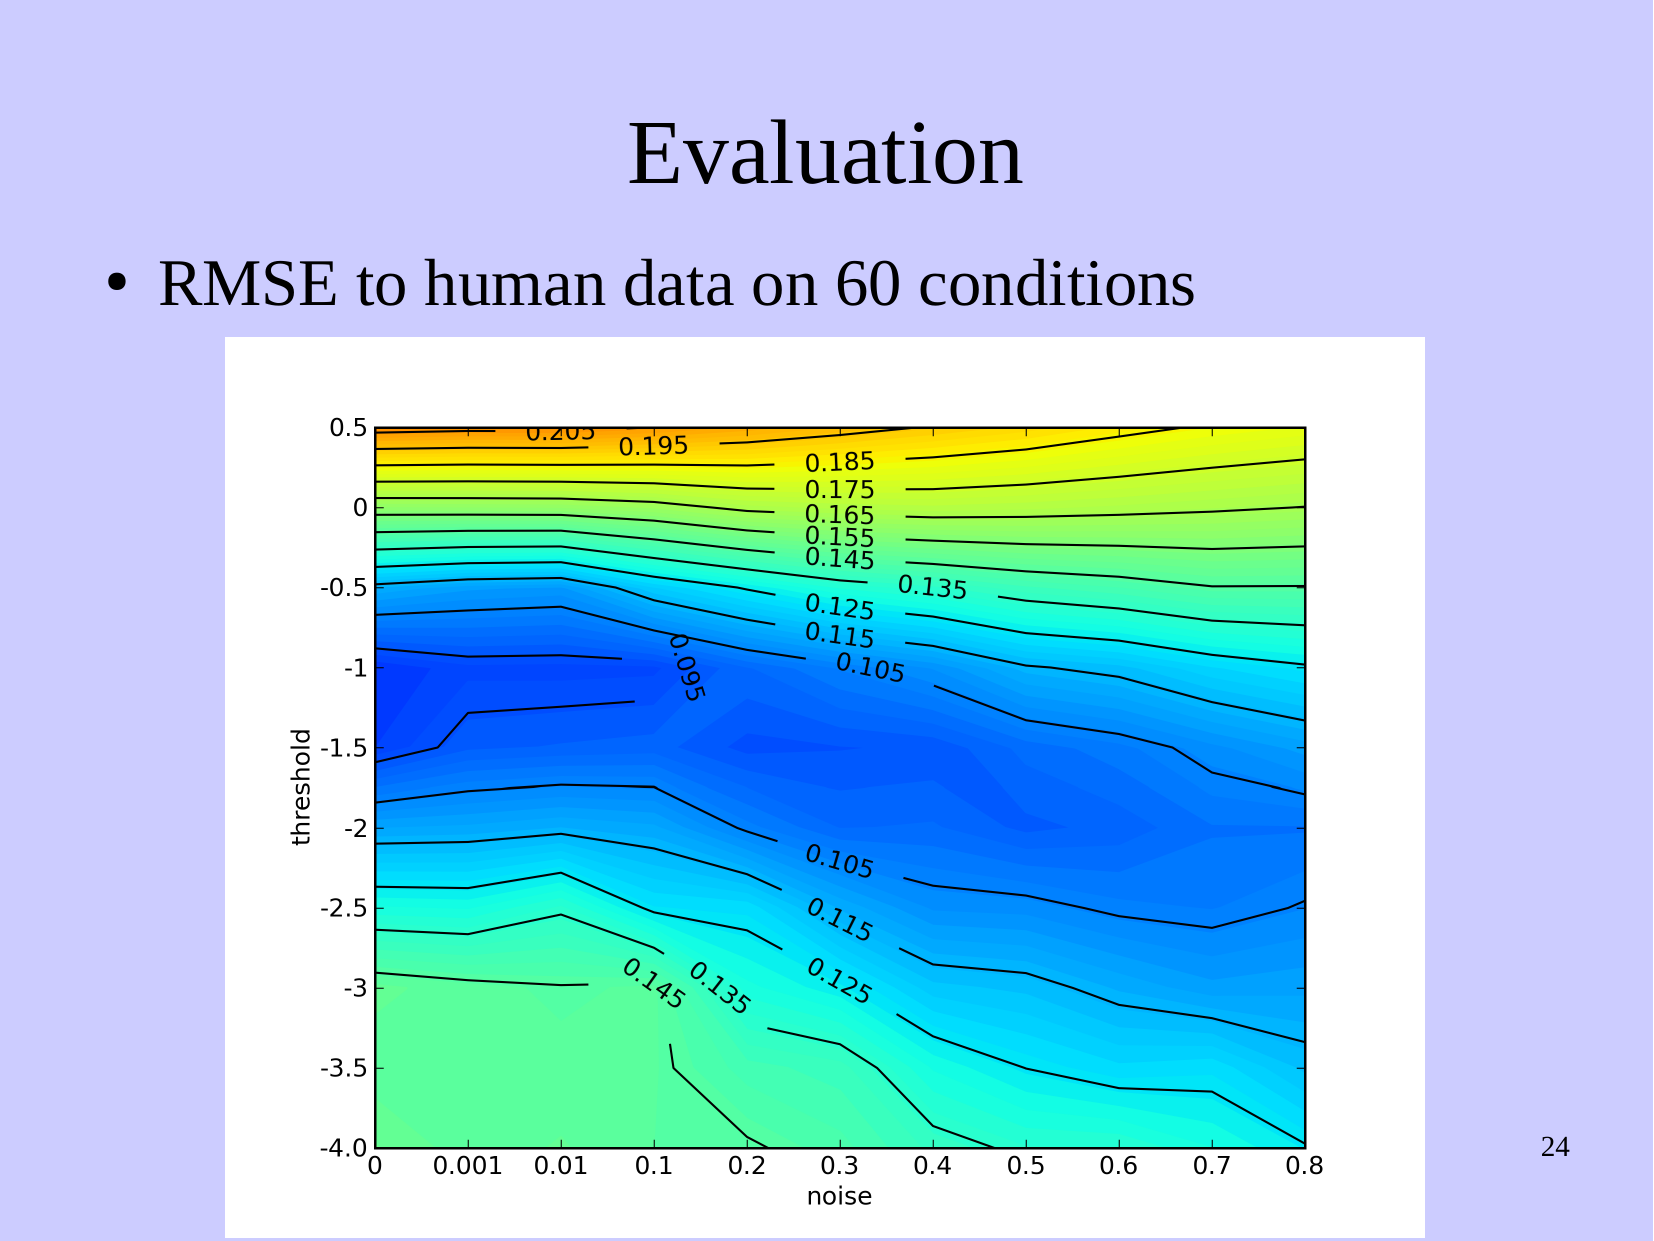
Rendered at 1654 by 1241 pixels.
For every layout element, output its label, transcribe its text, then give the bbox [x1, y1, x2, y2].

title Evaluation [82, 49, 1571, 257]
list RMSE to human data on 60 conditions [87, 246, 1576, 1051]
picture [225, 337, 1425, 1238]
